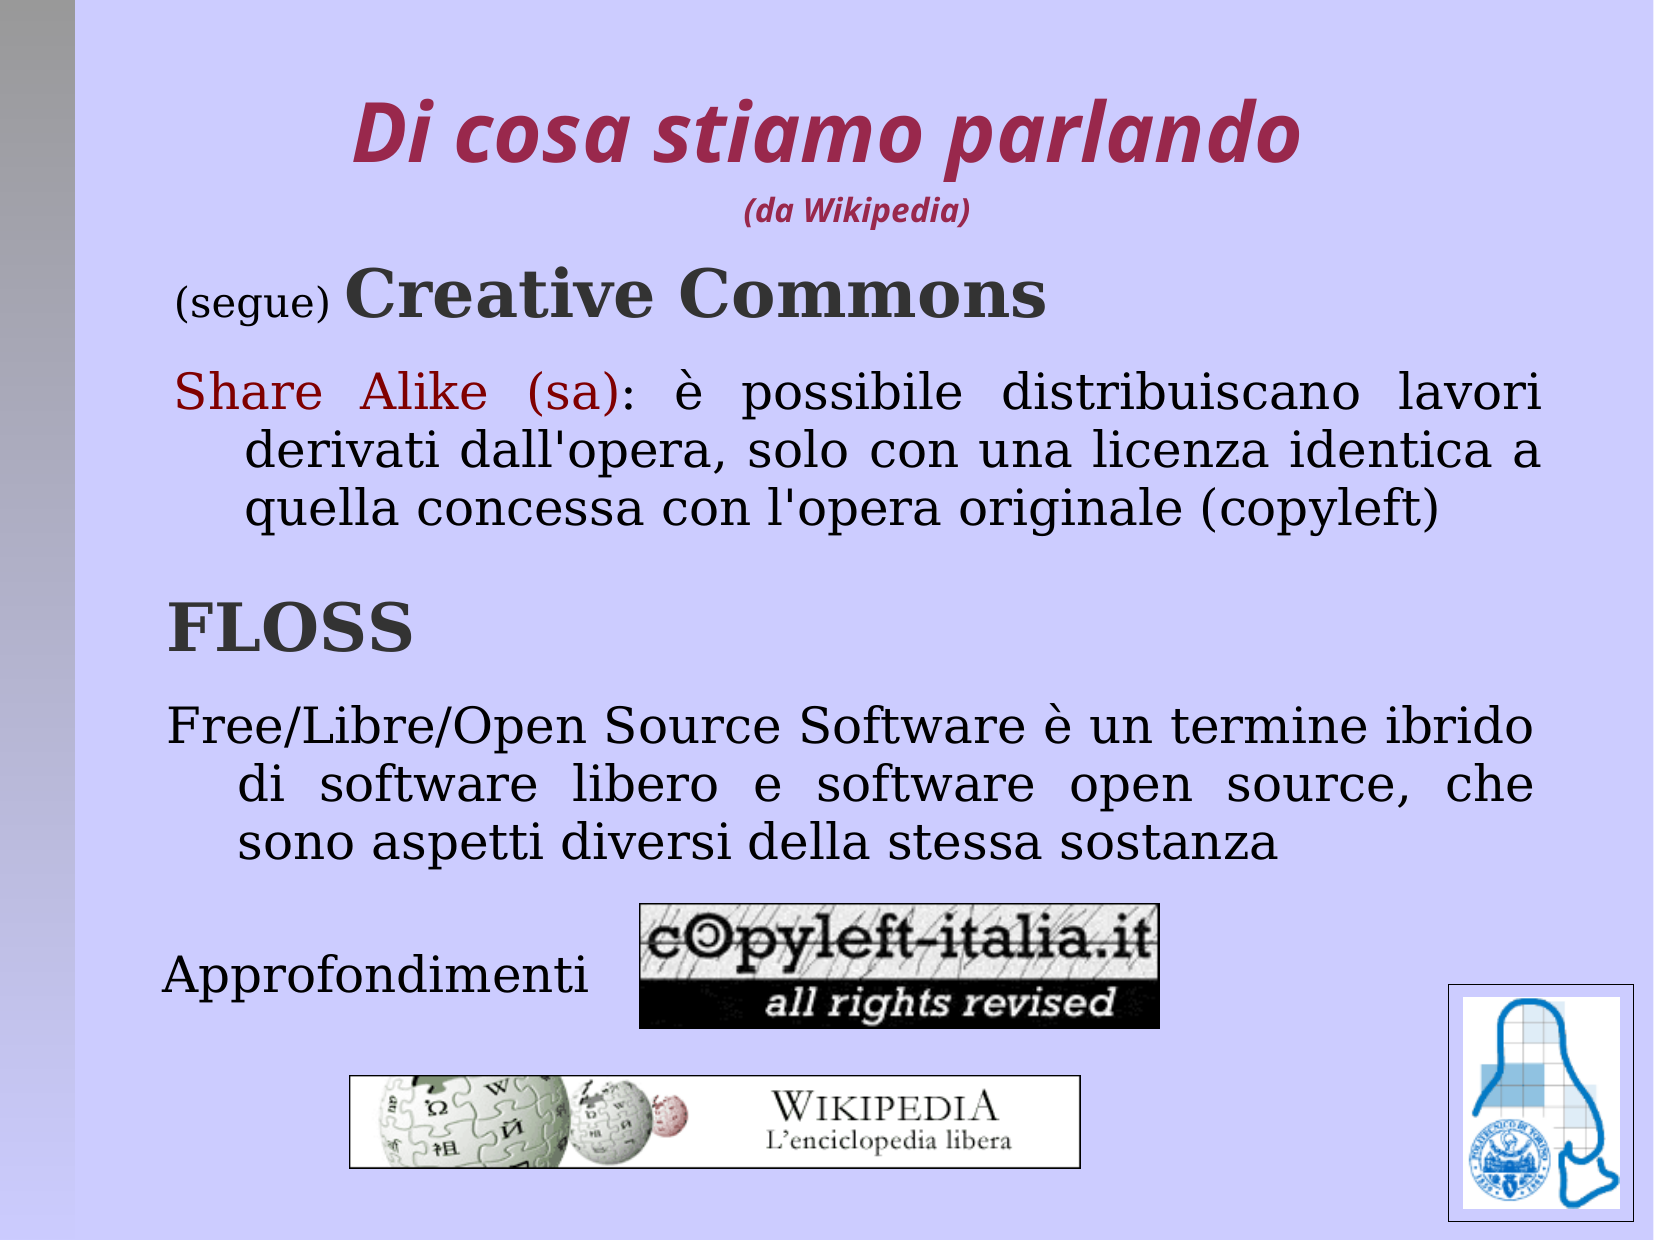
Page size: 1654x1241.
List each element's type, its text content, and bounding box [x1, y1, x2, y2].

list (segue) Creative Commons Share Alike (sa): è possibile distribuiscano lavori derivati dall'opera, solo con una licenza identica a quella concessa con l'opera originale (copyleft) [162, 254, 1544, 595]
picture [349, 1075, 1081, 1169]
title Di cosa stiamo parlando (da Wikipedia) [121, 49, 1534, 257]
picture [639, 903, 1160, 1029]
list FLOSS Free/Libre/Open Source Software è un termine ibrido di software libero e software open source, che sono aspetti diversi della stessa sostanza [155, 588, 1537, 914]
list Approfondimenti [150, 946, 614, 1035]
picture [1463, 997, 1620, 1209]
